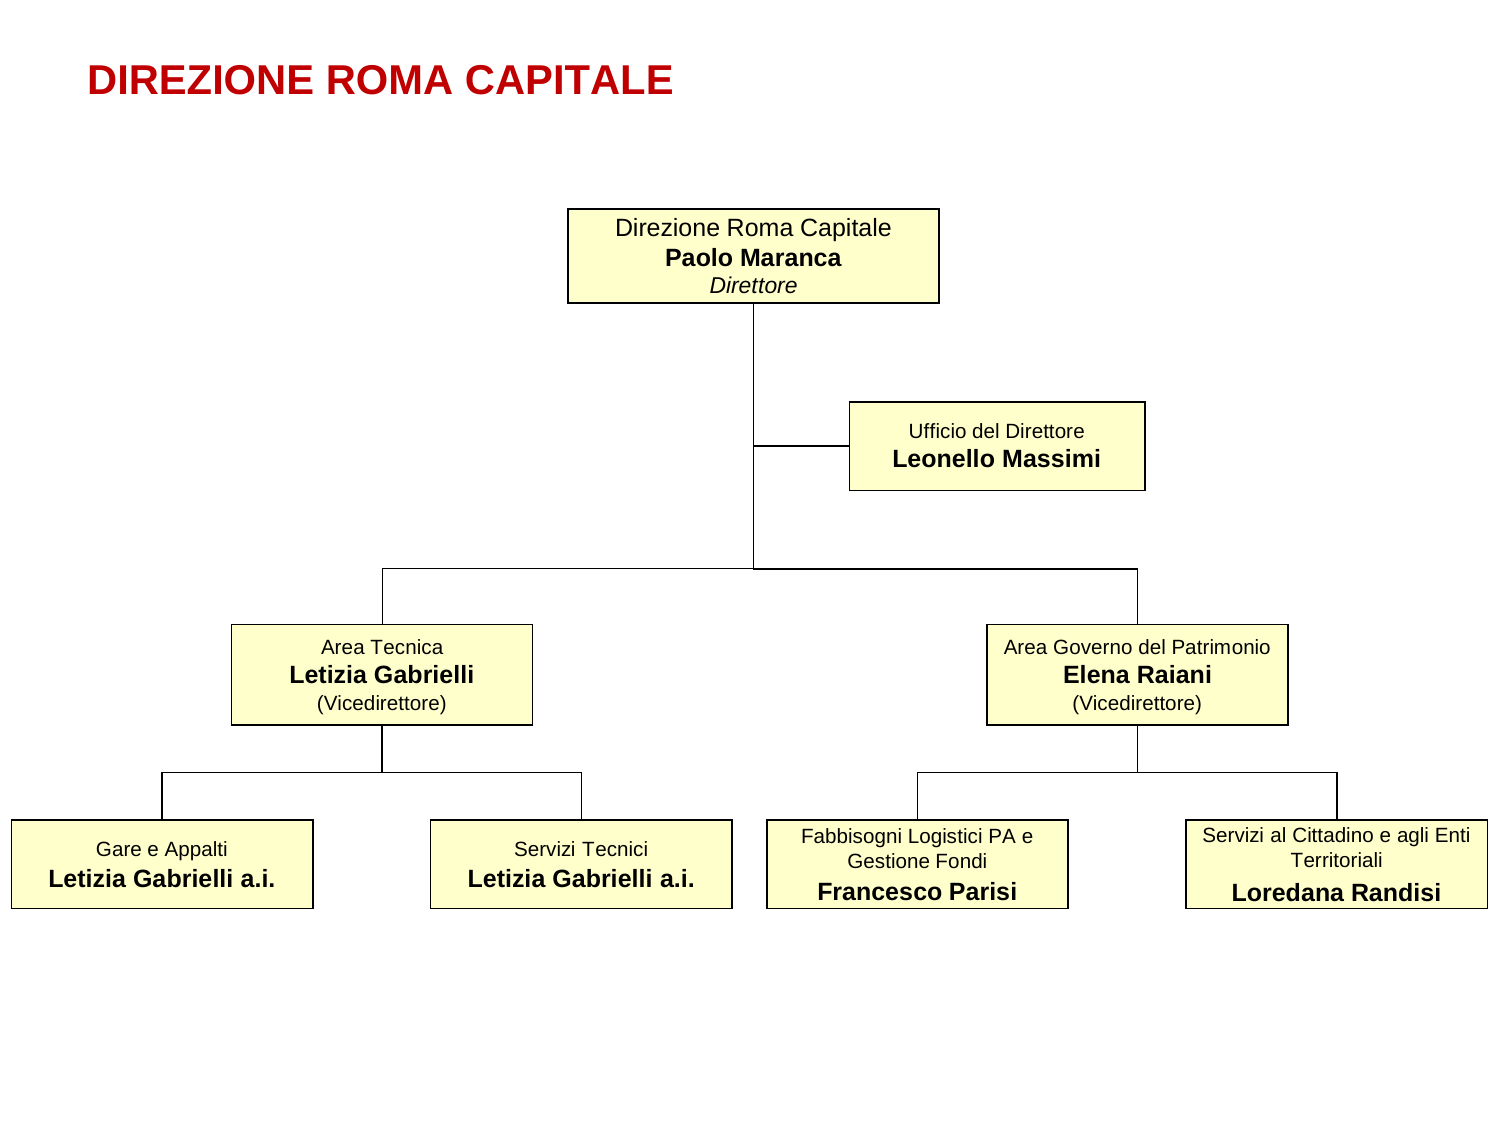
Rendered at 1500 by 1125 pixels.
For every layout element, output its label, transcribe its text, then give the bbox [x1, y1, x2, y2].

text_box DIREZIONE ROMA CAPITALE [72, 45, 1462, 128]
picture [10, 203, 1490, 922]
